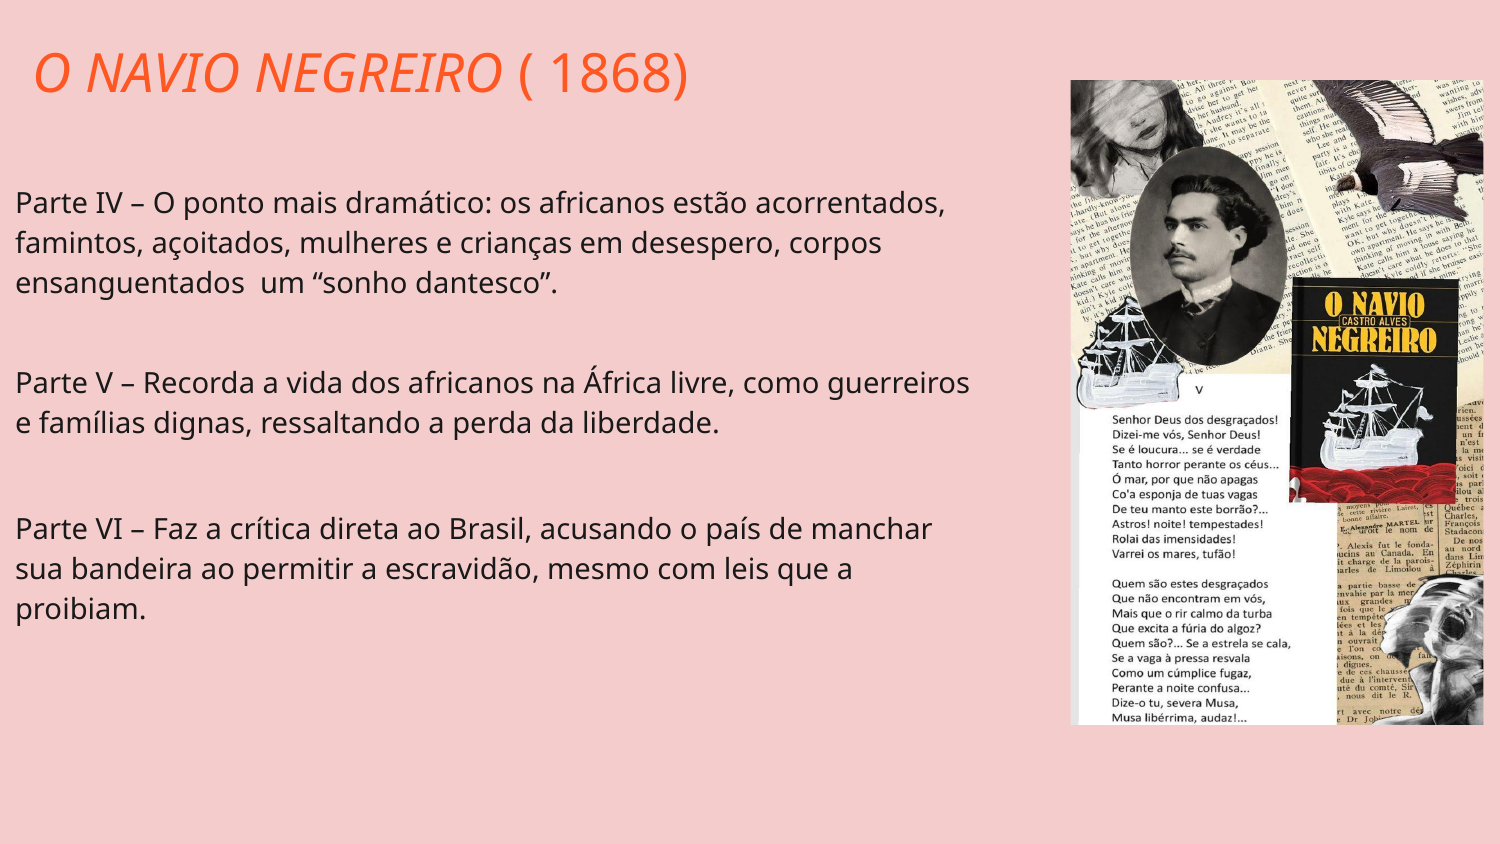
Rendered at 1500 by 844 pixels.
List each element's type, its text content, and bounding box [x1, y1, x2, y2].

title O NAVIO NEGREIRO ( 1868) [17, 23, 1416, 117]
list Parte IV – O ponto mais dramático: os africanos estão acorrentados, famintos, açoitados, mulheres e crianças em desespero, corpos ensanguentados um “sonho dantesco”. Parte V – Recorda a vida dos africanos na África livre, como guerreiros e famílias dignas, ressaltando a perda da liberdade. Parte VI – Faz a crítica direta ao Brasil, acusando o país de manchar sua bandeira ao permitir a escravidão, mesmo com leis que a proibiam. [0, 164, 1002, 725]
picture [1070, 80, 1484, 725]
